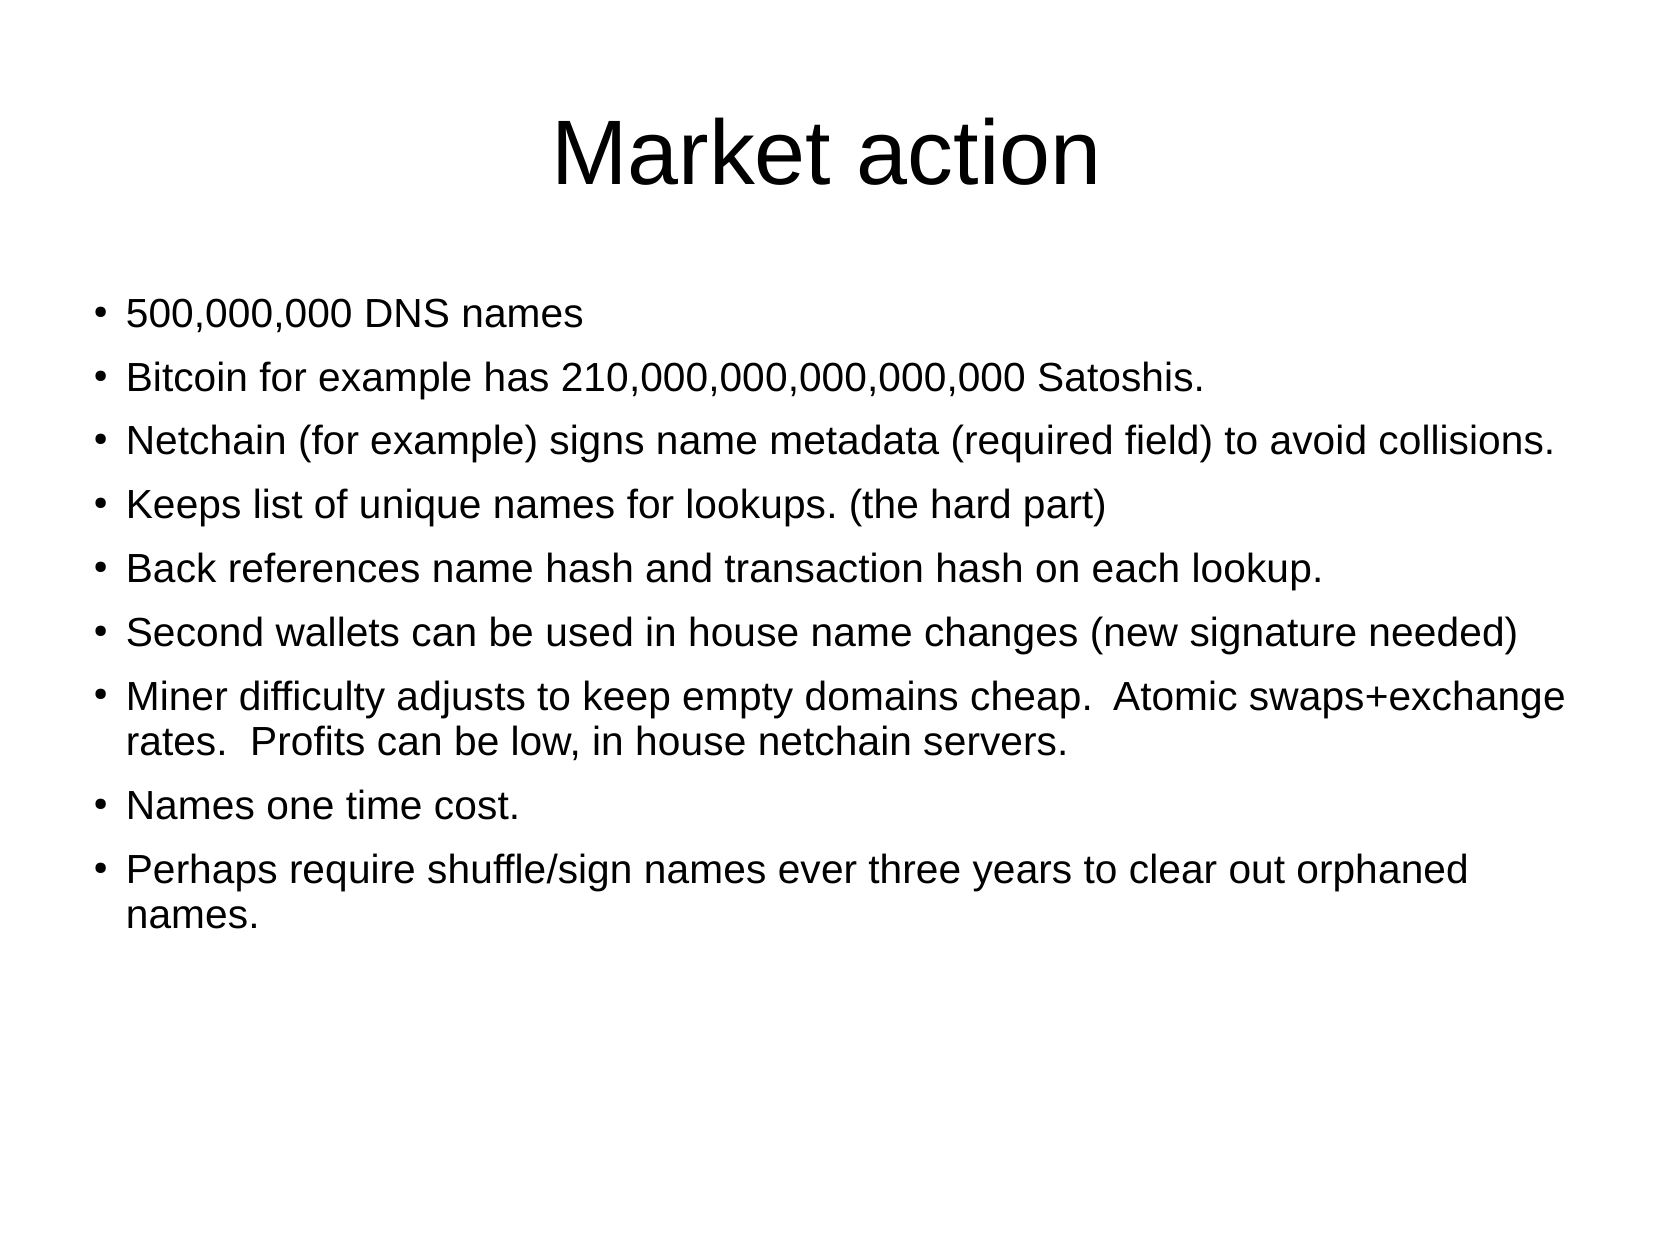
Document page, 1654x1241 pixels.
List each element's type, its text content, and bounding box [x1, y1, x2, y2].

list 500,000,000 DNS names Bitcoin for example has 210,000,000,000,000,000 Satoshis. Netchain (for example) signs name metadata (required field) to avoid collisions. Keeps list of unique names for lookups. (the hard part) Back references name hash and transaction hash on each lookup. Second wallets can be used in house name changes (new signature needed) Miner difficulty adjusts to keep empty domains cheap. Atomic swaps+exchange rates. Profits can be low, in house netchain servers. Names one time cost. Perhaps require shuffle/sign names ever three years to clear out orphaned names. [82, 290, 1571, 1010]
title Market action [82, 49, 1571, 257]
